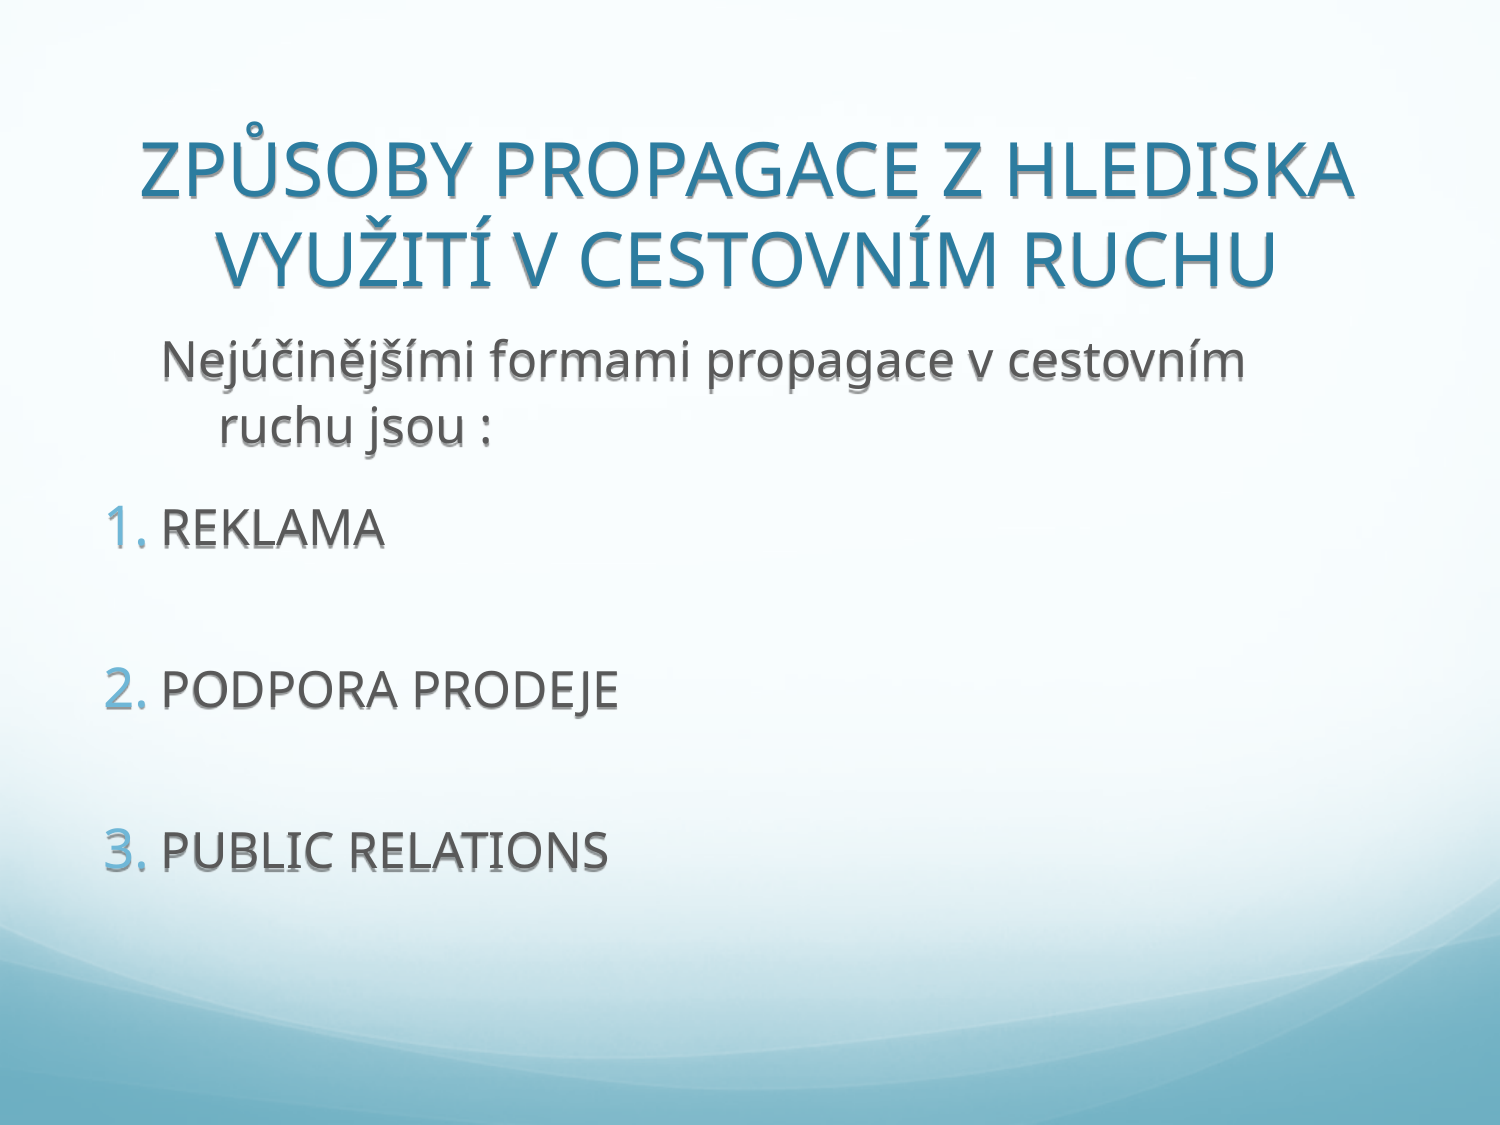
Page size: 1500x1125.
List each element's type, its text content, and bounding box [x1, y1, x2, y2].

title ZPŮSOBY PROPAGACE Z HLEDISKA VYUŽITÍ V CESTOVNÍM RUCHU [88, 90, 1408, 310]
picture [0, 0, 1500, 1125]
list Nejúčinějšími formami propagace v cestovním ruchu jsou : REKLAMA PODPORA PRODEJE PUBLIC RELATIONS [88, 314, 1408, 1027]
